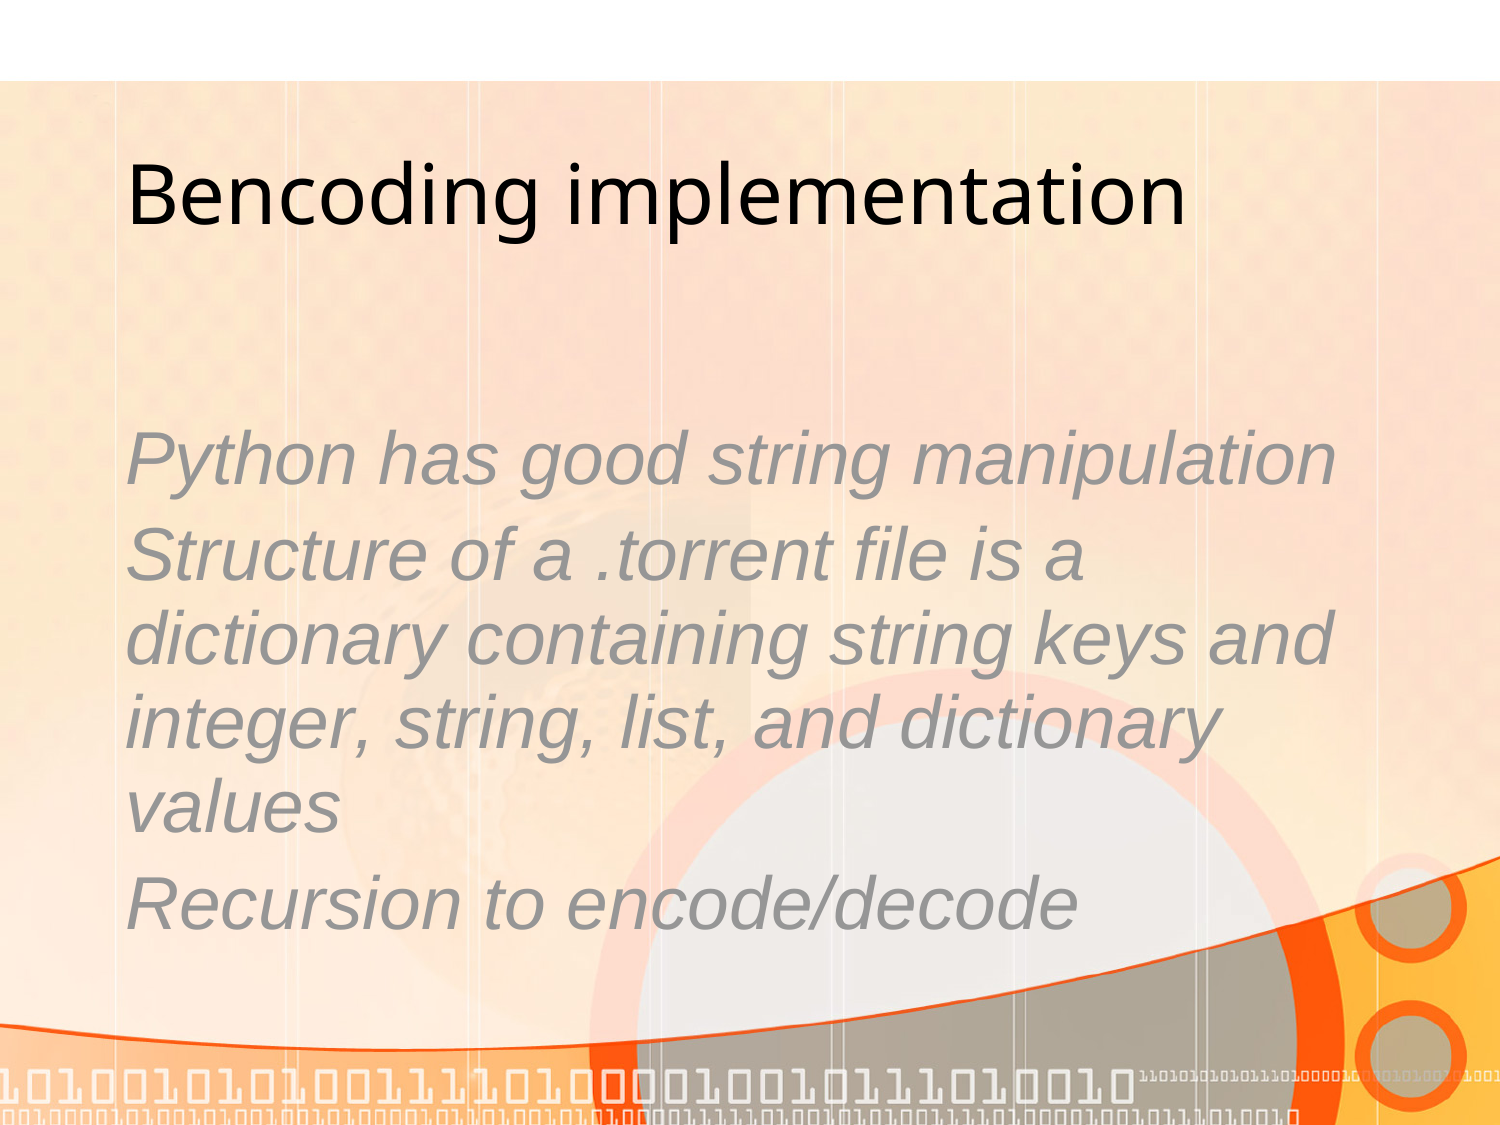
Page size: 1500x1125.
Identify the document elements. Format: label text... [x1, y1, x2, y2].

picture [0, 0, 1500, 1125]
subtitle Python has good string manipulation Structure of a .torrent file is a dictionary containing string keys and integer, string, list, and dictionary values Recursion to encode/decode [125, 363, 1388, 999]
title Bencoding implementation [125, 84, 1388, 300]
